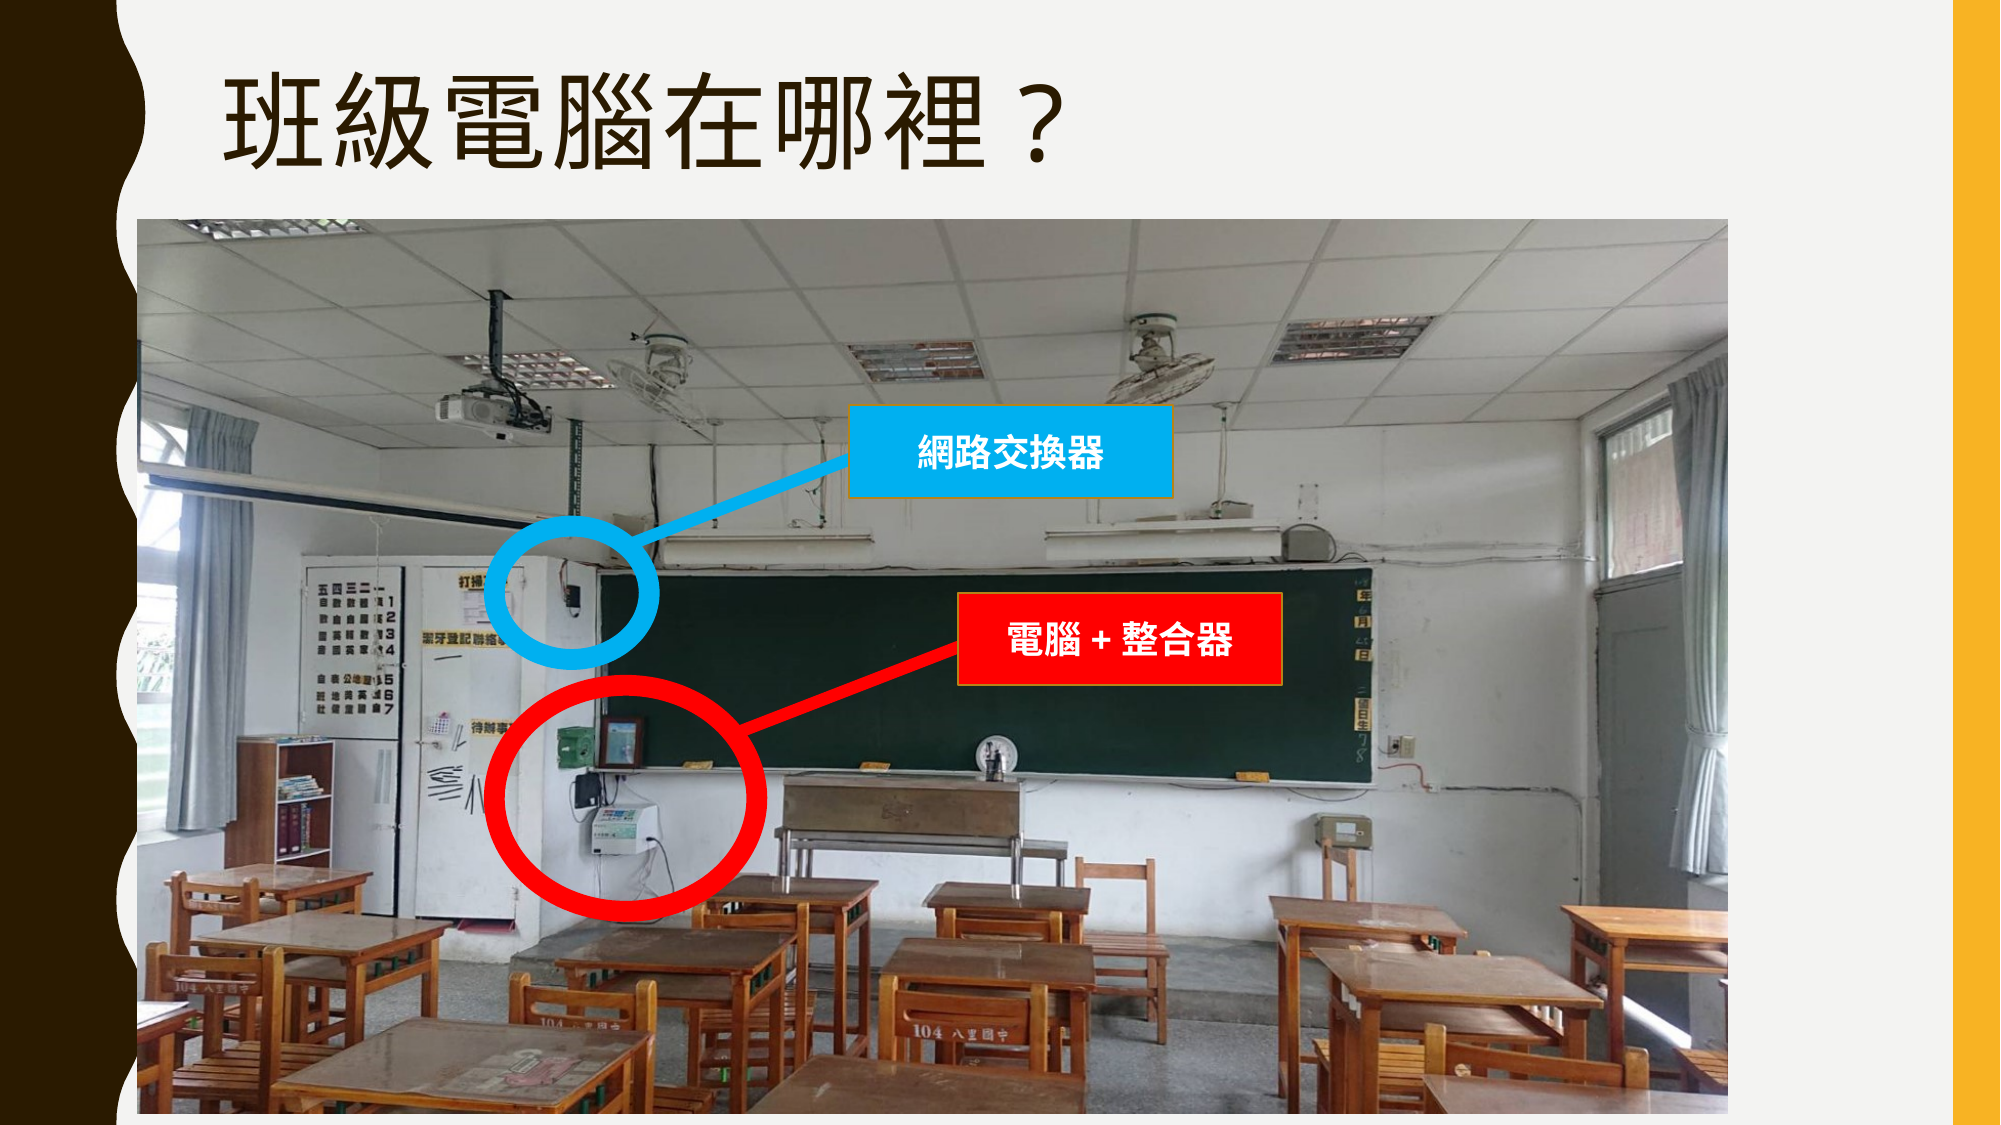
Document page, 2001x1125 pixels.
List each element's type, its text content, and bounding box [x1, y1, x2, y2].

text_box 網路交換器 [849, 405, 1173, 498]
picture [137, 219, 1728, 1115]
title 班級電腦在哪裡? [205, 62, 1876, 308]
text_box 電腦+整合器 [958, 593, 1282, 685]
